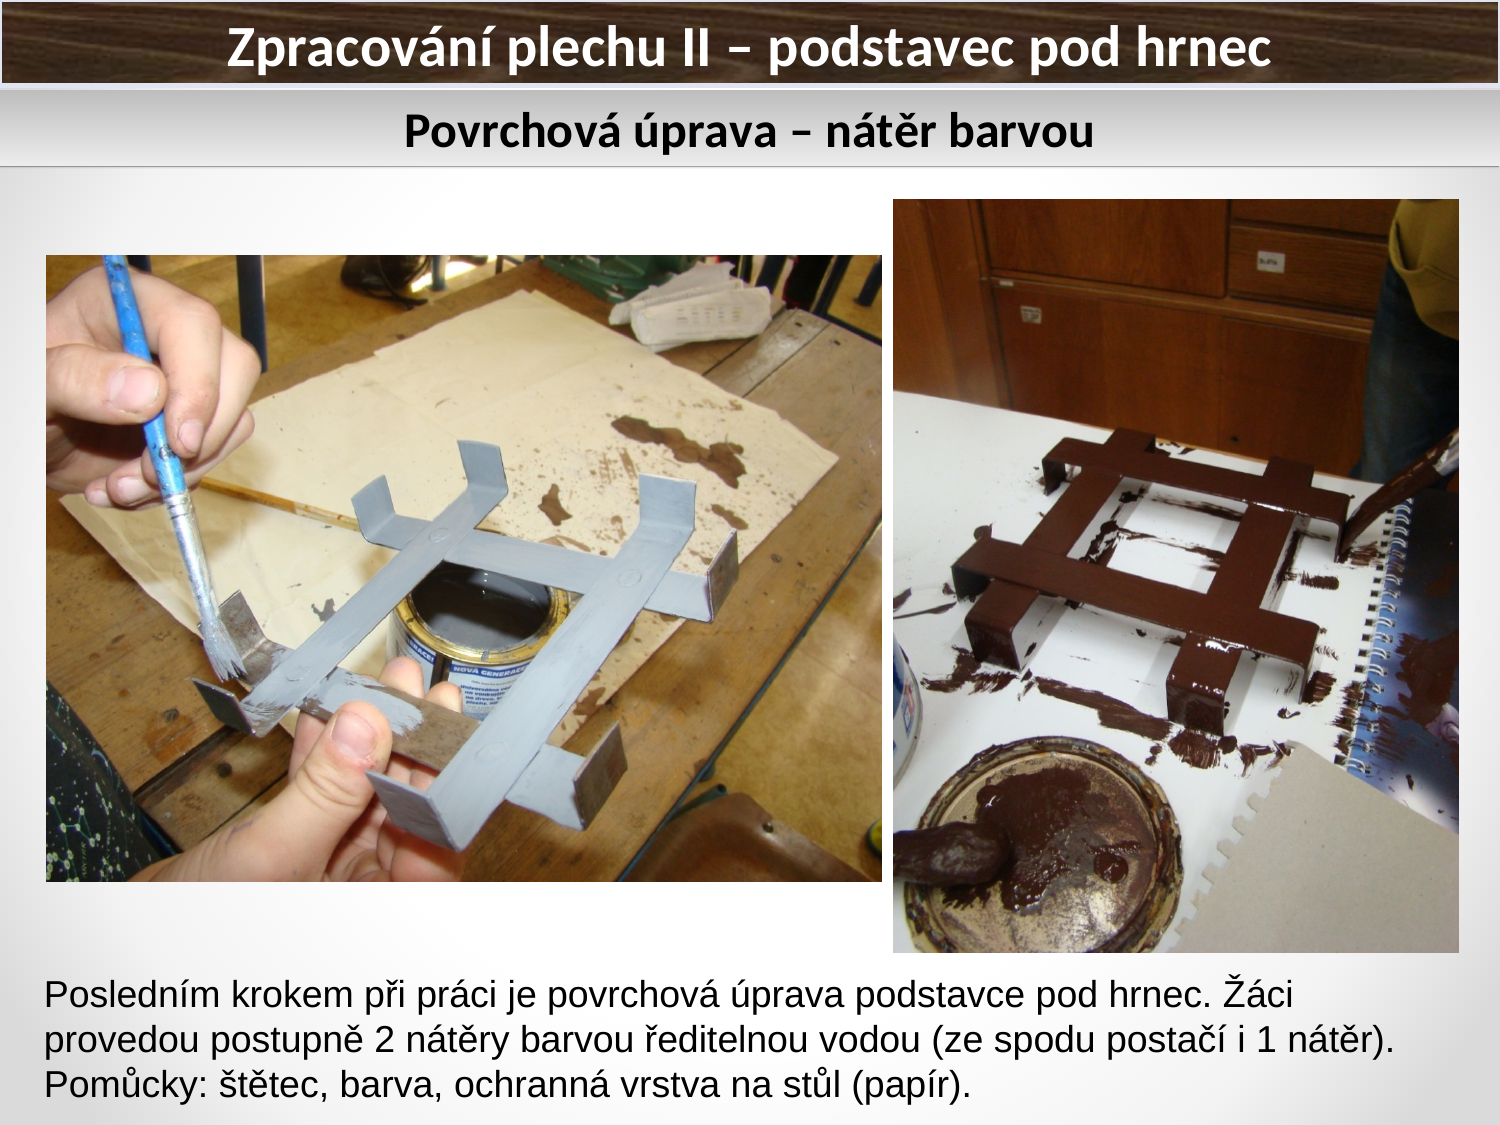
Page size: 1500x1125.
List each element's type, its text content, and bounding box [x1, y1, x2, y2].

picture [0, 166, 1500, 1125]
text_box Zpracování plechu II – podstavec pod hrnec [0, 0, 1500, 86]
text_box Povrchová úprava – nátěr barvou [0, 90, 1500, 166]
picture [0, 86, 1500, 90]
text_box Posledním krokem při práci je povrchová úprava podstavce pod hrnec. Žáci provedou postupně 2 nátěry barvou ředitelnou vodou (ze spodu postačí i 1 nátěr). Pomůcky: štětec, barva, ochranná vrstva na stůl (papír). [29, 916, 1471, 1113]
